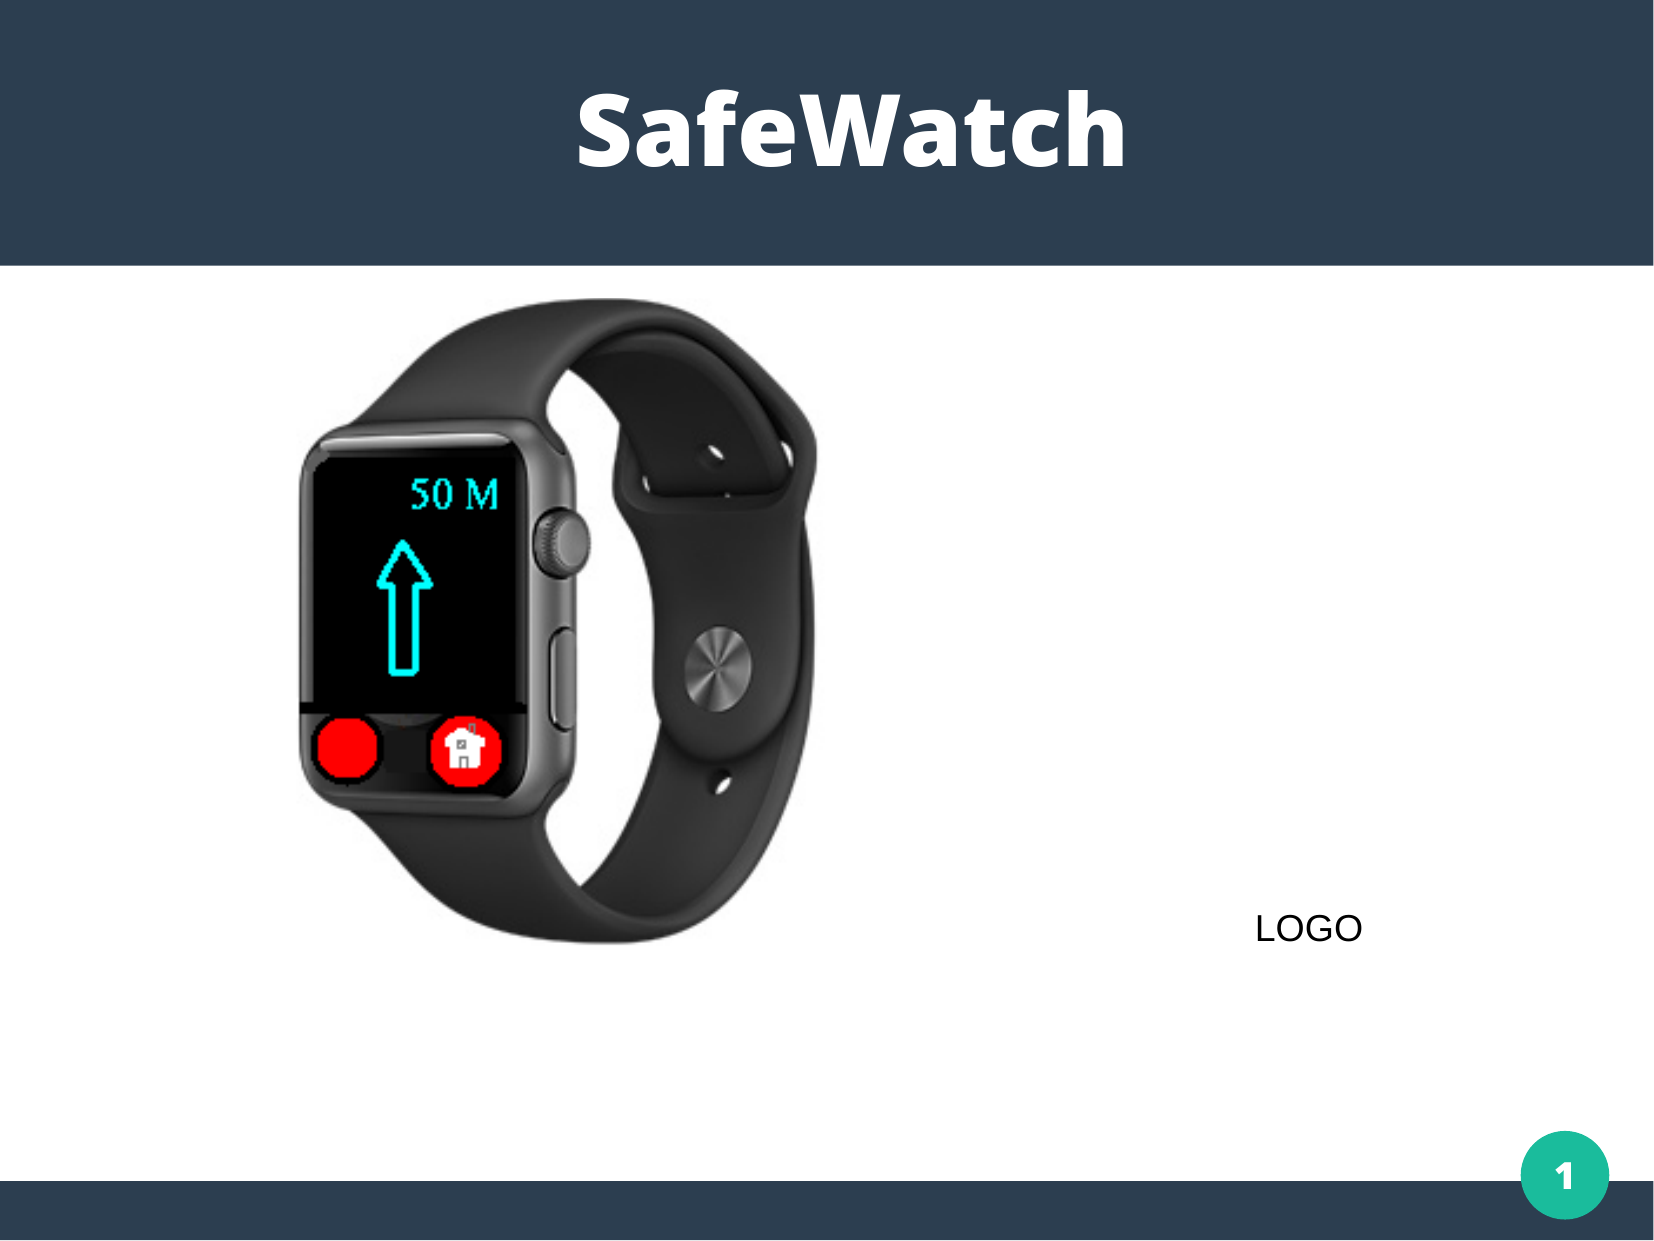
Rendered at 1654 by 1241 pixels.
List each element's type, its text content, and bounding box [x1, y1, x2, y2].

text_box LOGO [1240, 899, 1654, 957]
title SafeWatch [59, 49, 1595, 207]
picture [241, 298, 1182, 1004]
